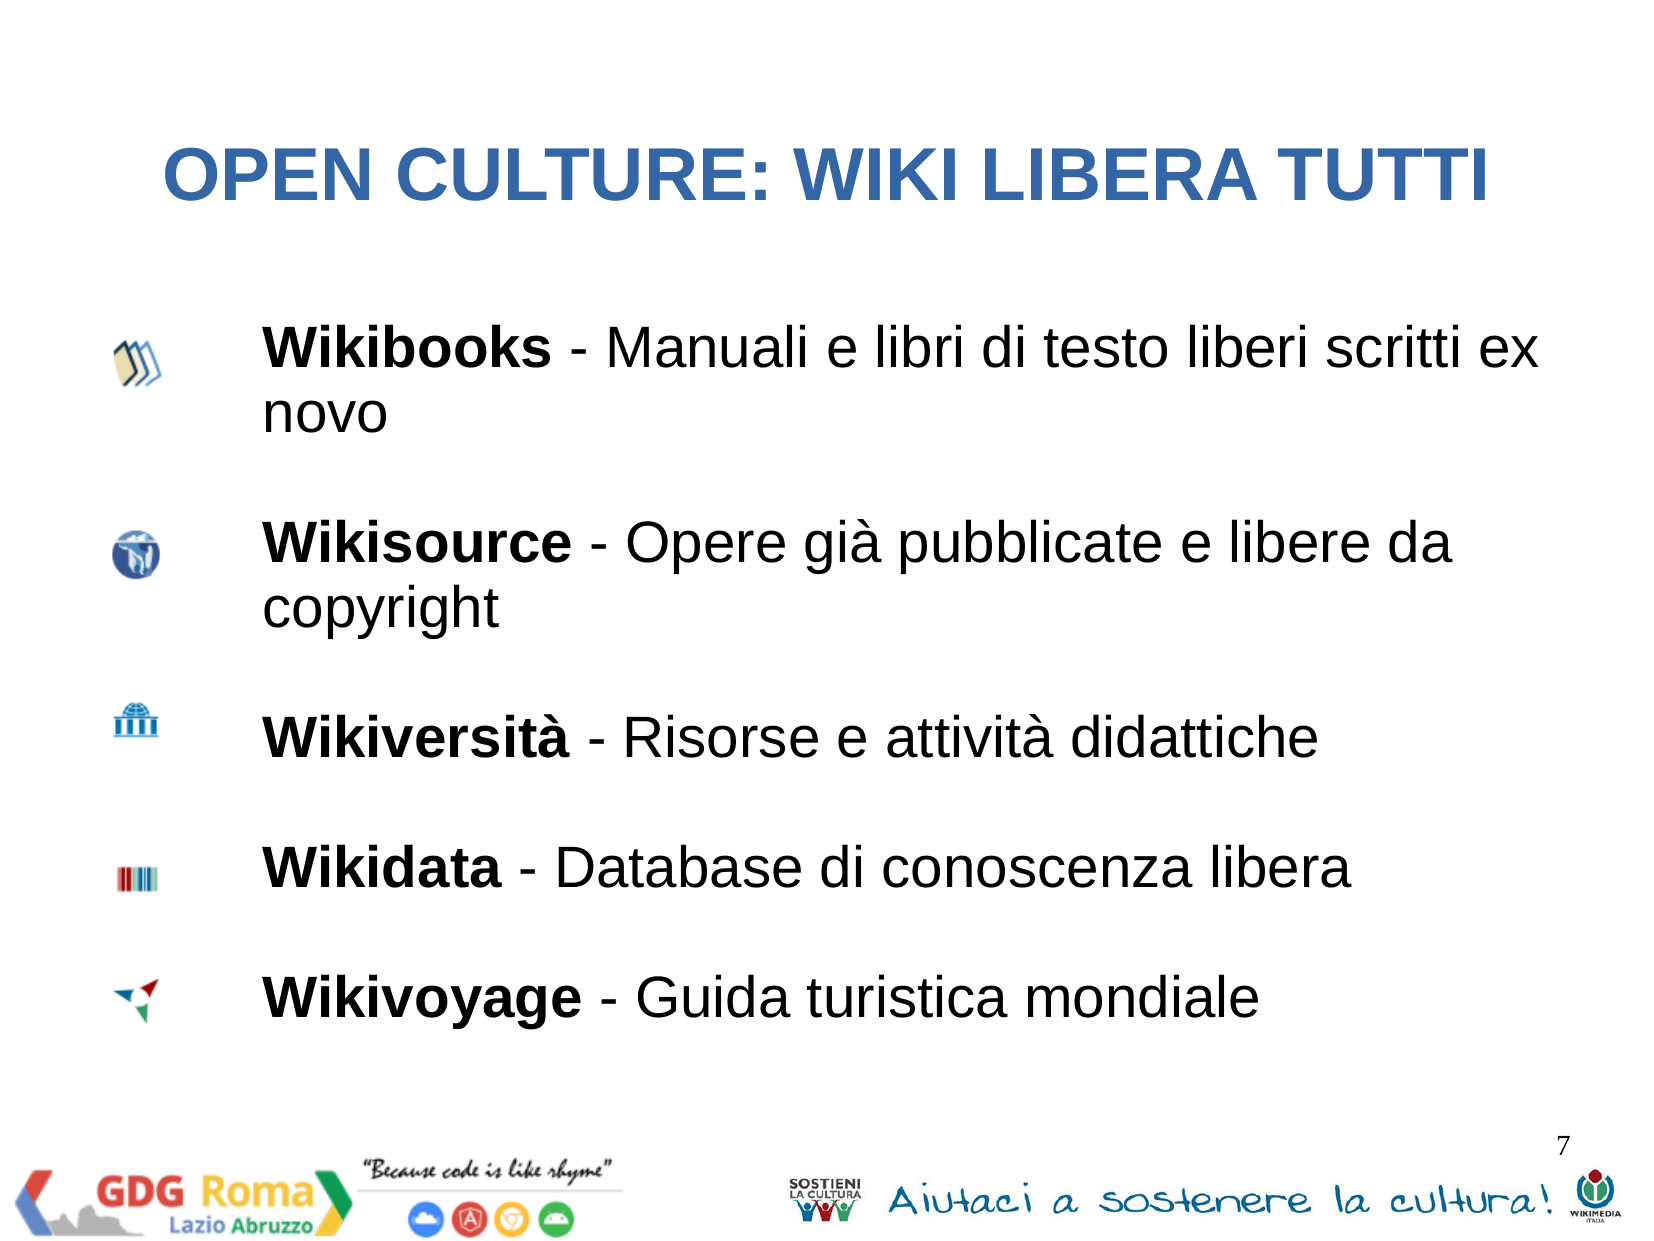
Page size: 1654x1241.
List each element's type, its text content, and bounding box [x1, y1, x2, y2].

text_box Wikibooks - Manuali e libri di testo liberi scritti ex novo Wikisource - Opere già pubblicate e libere da copyright Wikiversità - Risorse e attività didattiche Wikidata - Database di conoscenza libera Wikivoyage - Guida turistica mondiale [248, 249, 1619, 1111]
picture [11, 1155, 626, 1241]
title OPEN CULTURE: WIKI LIBERA TUTTI [11, 17, 1642, 249]
picture [100, 318, 179, 1069]
picture [772, 1163, 1648, 1233]
